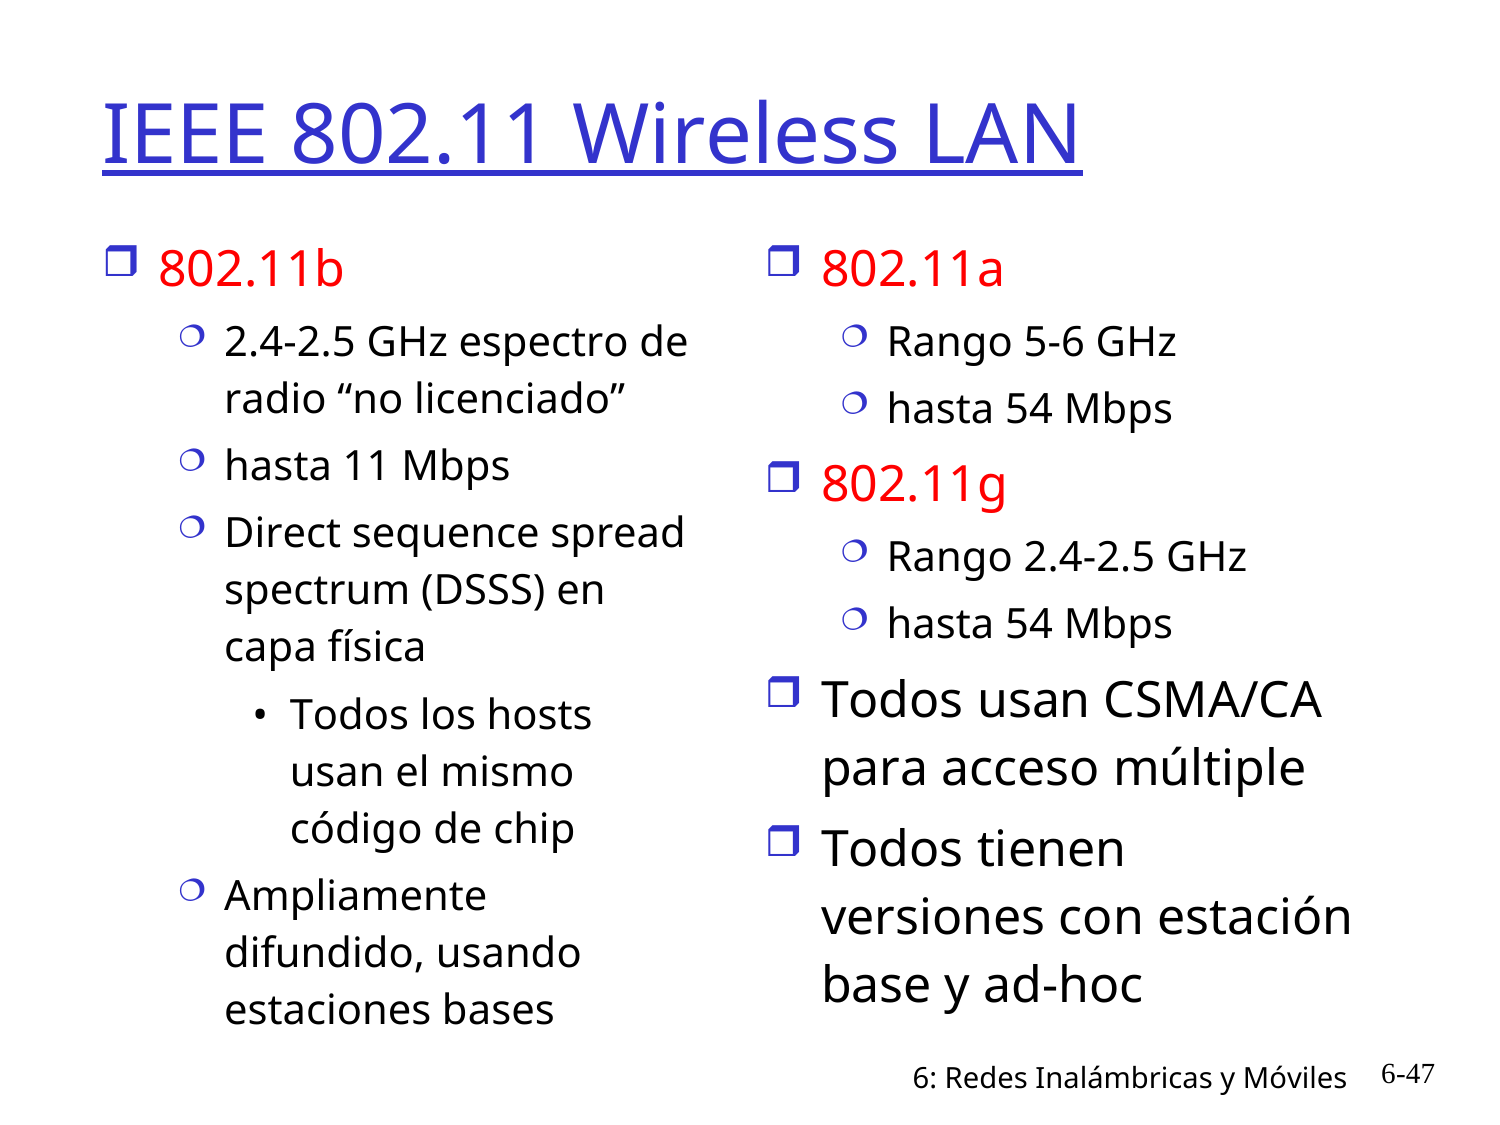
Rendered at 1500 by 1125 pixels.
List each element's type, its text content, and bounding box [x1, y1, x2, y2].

list 802.11a Rango 5-6 GHz hasta 54 Mbps 802.11g Rango 2.4-2.5 GHz hasta 54 Mbps Todos usan CSMA/CA para acceso múltiple Todos tienen versiones con estación base y ad-hoc [750, 224, 1376, 1002]
title IEEE 802.11 Wireless LAN [87, 37, 1363, 225]
list 802.11b 2.4-2.5 GHz espectro de radio “no licenciado” hasta 11 Mbps Direct sequence spread spectrum (DSSS) en capa física Todos los hosts usan el mismo código de chip Ampliamente difundido, usando estaciones bases [87, 224, 713, 1052]
